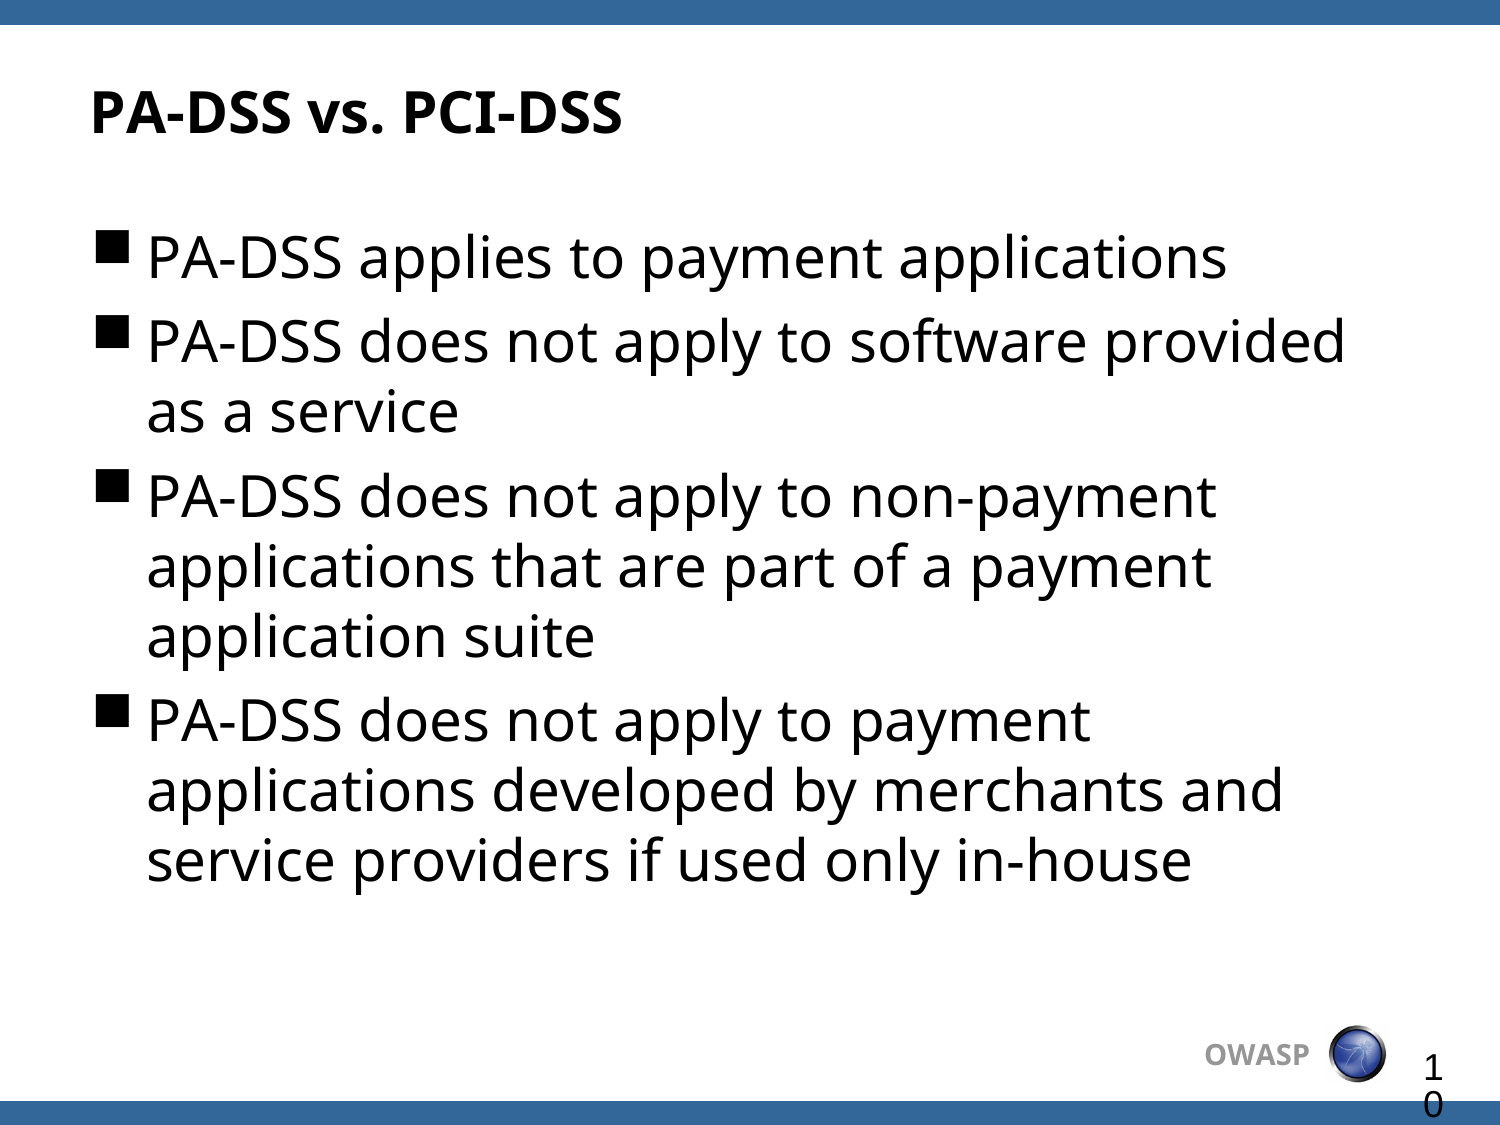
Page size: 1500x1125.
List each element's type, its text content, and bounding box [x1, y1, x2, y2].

list PA-DSS applies to payment applications PA-DSS does not apply to software provided as a service PA-DSS does not apply to non-payment applications that are part of a payment application suite PA-DSS does not apply to payment applications developed by merchants and service providers if used only in-house [75, 212, 1426, 1005]
title PA-DSS vs. PCI-DSS [75, 32, 1426, 189]
picture [1325, 1024, 1388, 1083]
